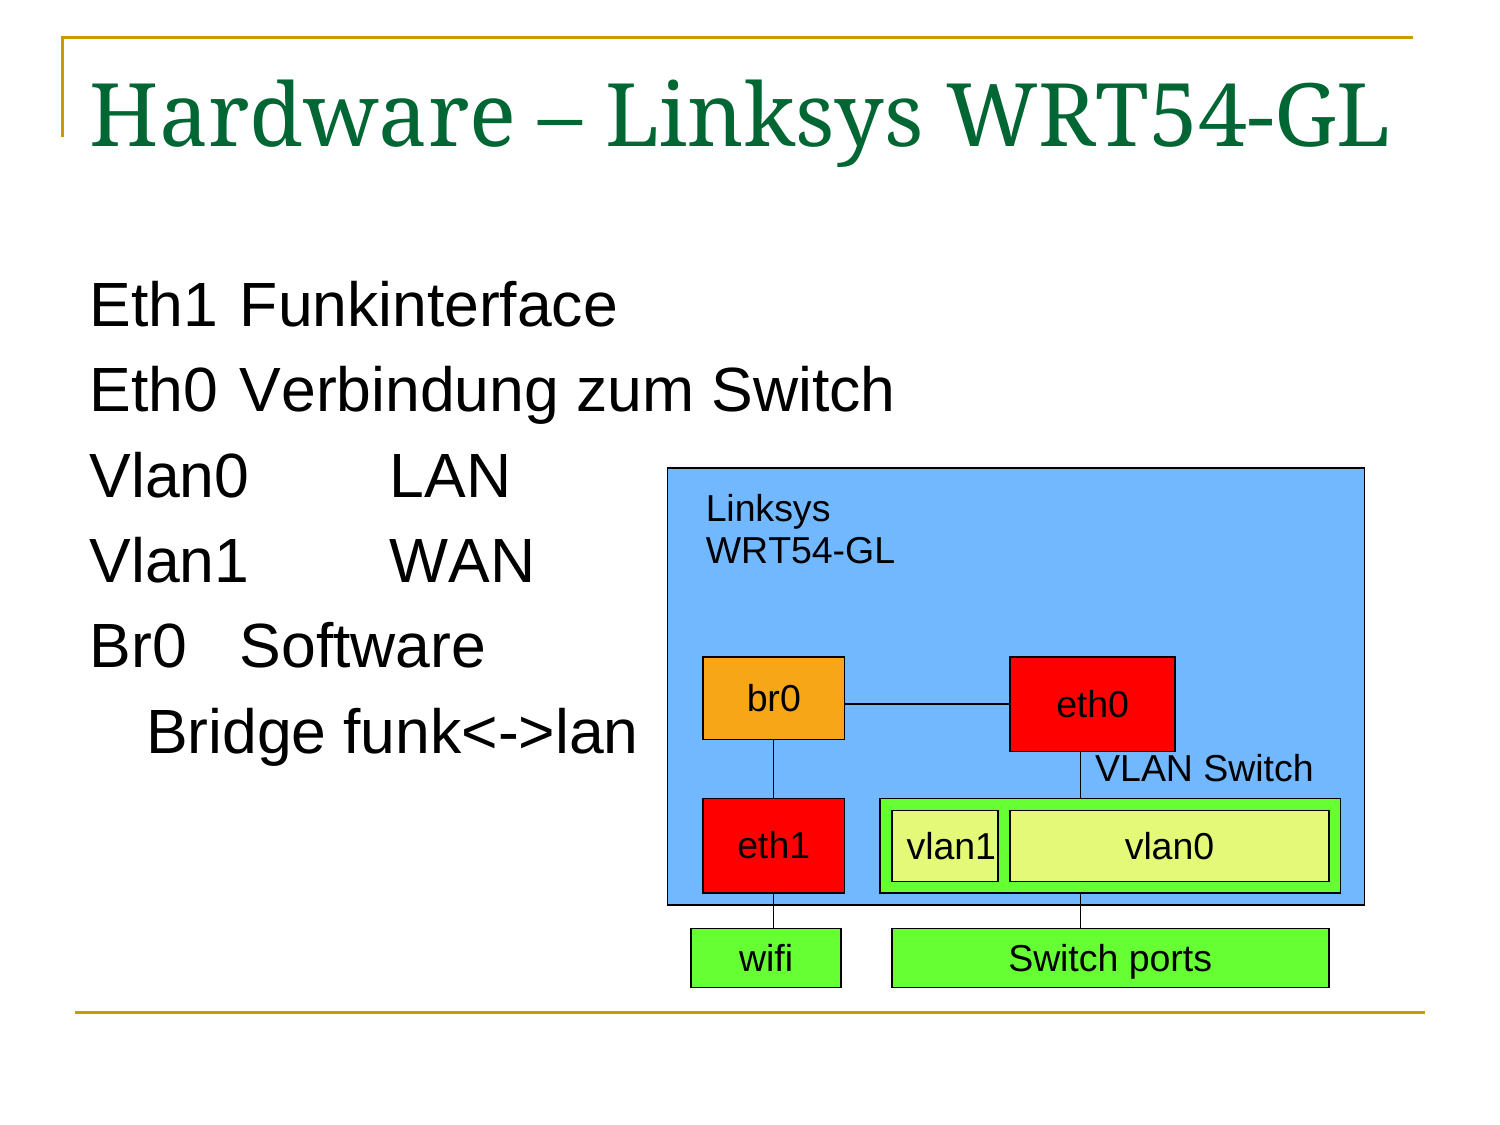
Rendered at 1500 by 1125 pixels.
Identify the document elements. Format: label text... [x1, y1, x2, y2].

text_box br0 [702, 657, 845, 740]
text_box Switch ports [891, 928, 1329, 988]
title Hardware – Linksys WRT54-GL [75, 45, 1426, 233]
text_box eth0 [1009, 657, 1176, 752]
text_box Linksys WRT54-GL [691, 479, 952, 580]
text_box vlan1 [891, 810, 999, 882]
text_box eth1 [702, 798, 845, 894]
text_box VLAN Switch [1080, 739, 1329, 798]
text_box vlan0 [1009, 810, 1329, 882]
text_box wifi [691, 928, 842, 988]
text_box [667, 467, 1365, 905]
list Eth1 Funkinterface Eth0 Verbindung zum Switch Vlan0 LAN Vlan1 WAN Br0 Software Bridge funk<->lan [75, 262, 1426, 1006]
